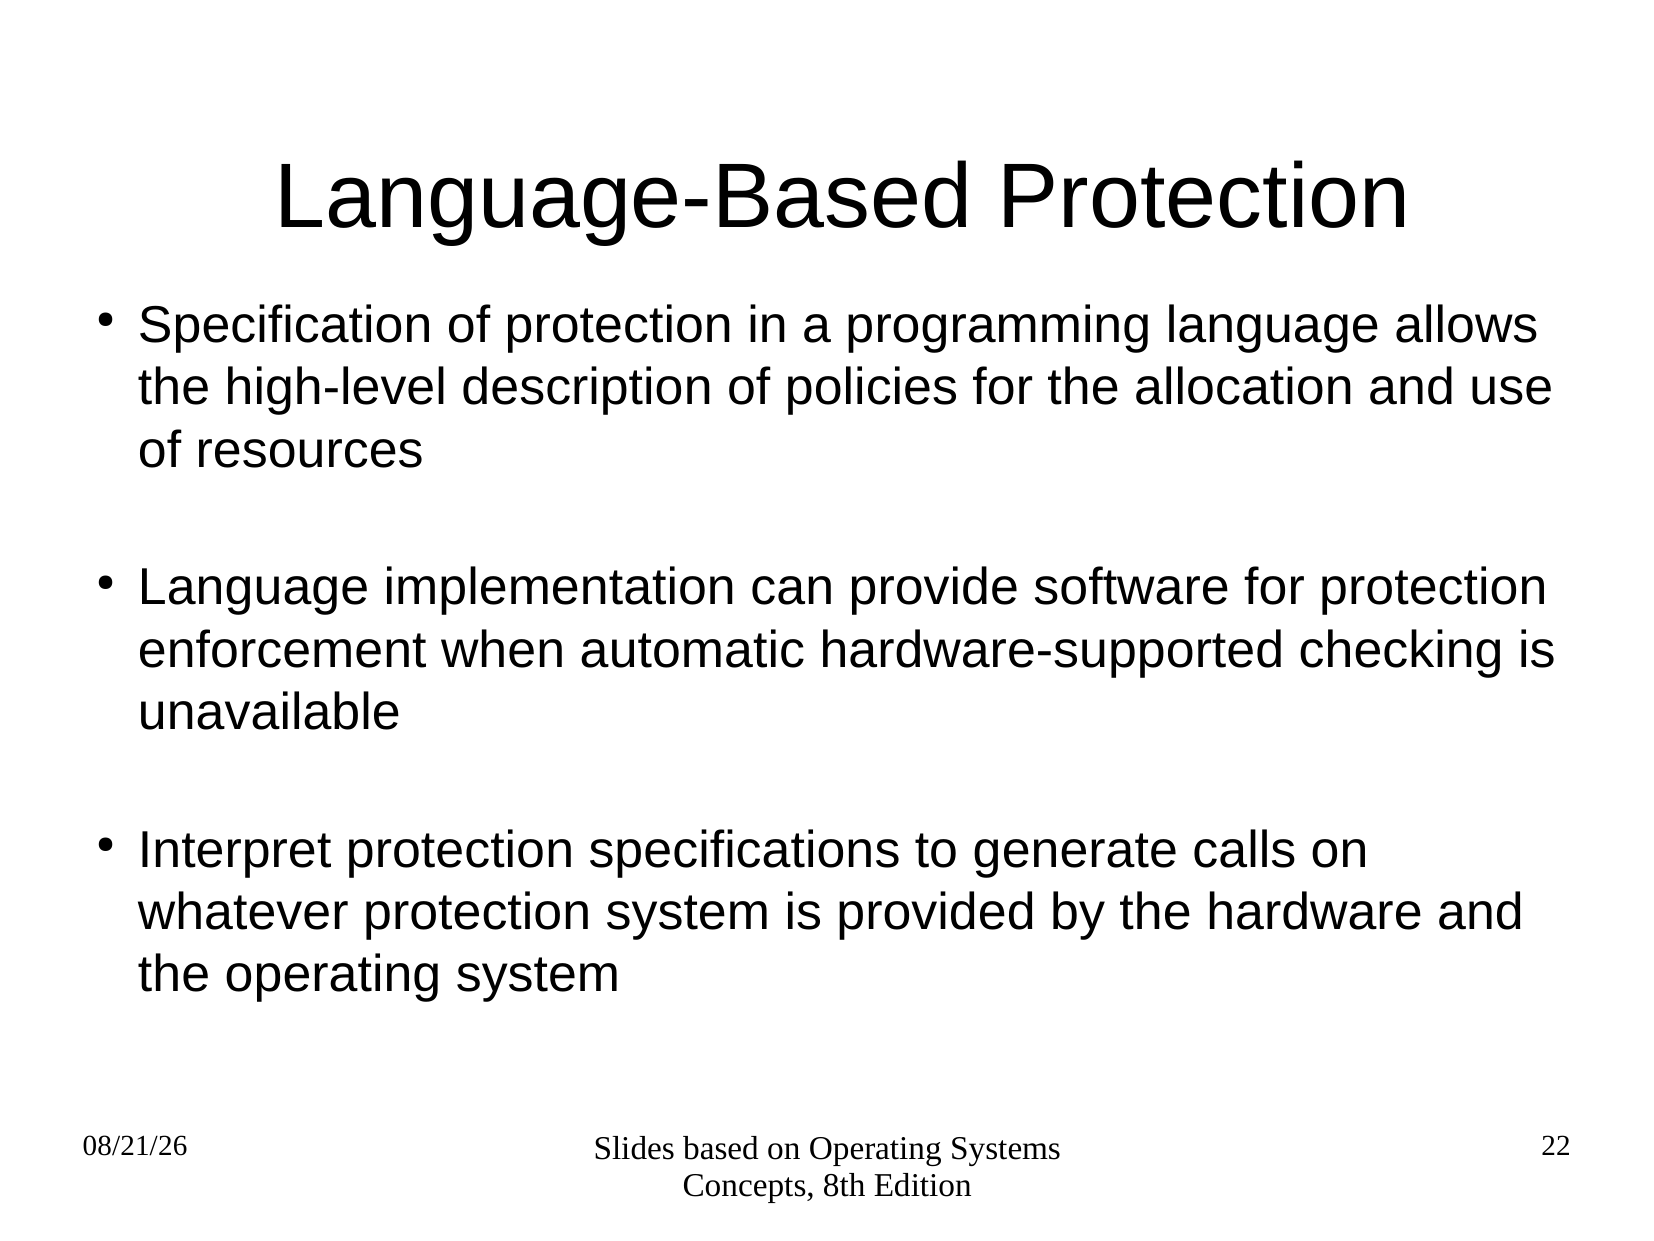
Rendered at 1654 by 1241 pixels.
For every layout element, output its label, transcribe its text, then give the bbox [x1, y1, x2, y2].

title Language-Based Protection [82, 49, 1571, 257]
list Specification of protection in a programming language allows the high-level description of policies for the allocation and use of resources Language implementation can provide software for protection enforcement when automatic hardware-supported checking is unavailable Interpret protection specifications to generate calls on whatever protection system is provided by the hardware and the operating system [82, 290, 1571, 1010]
